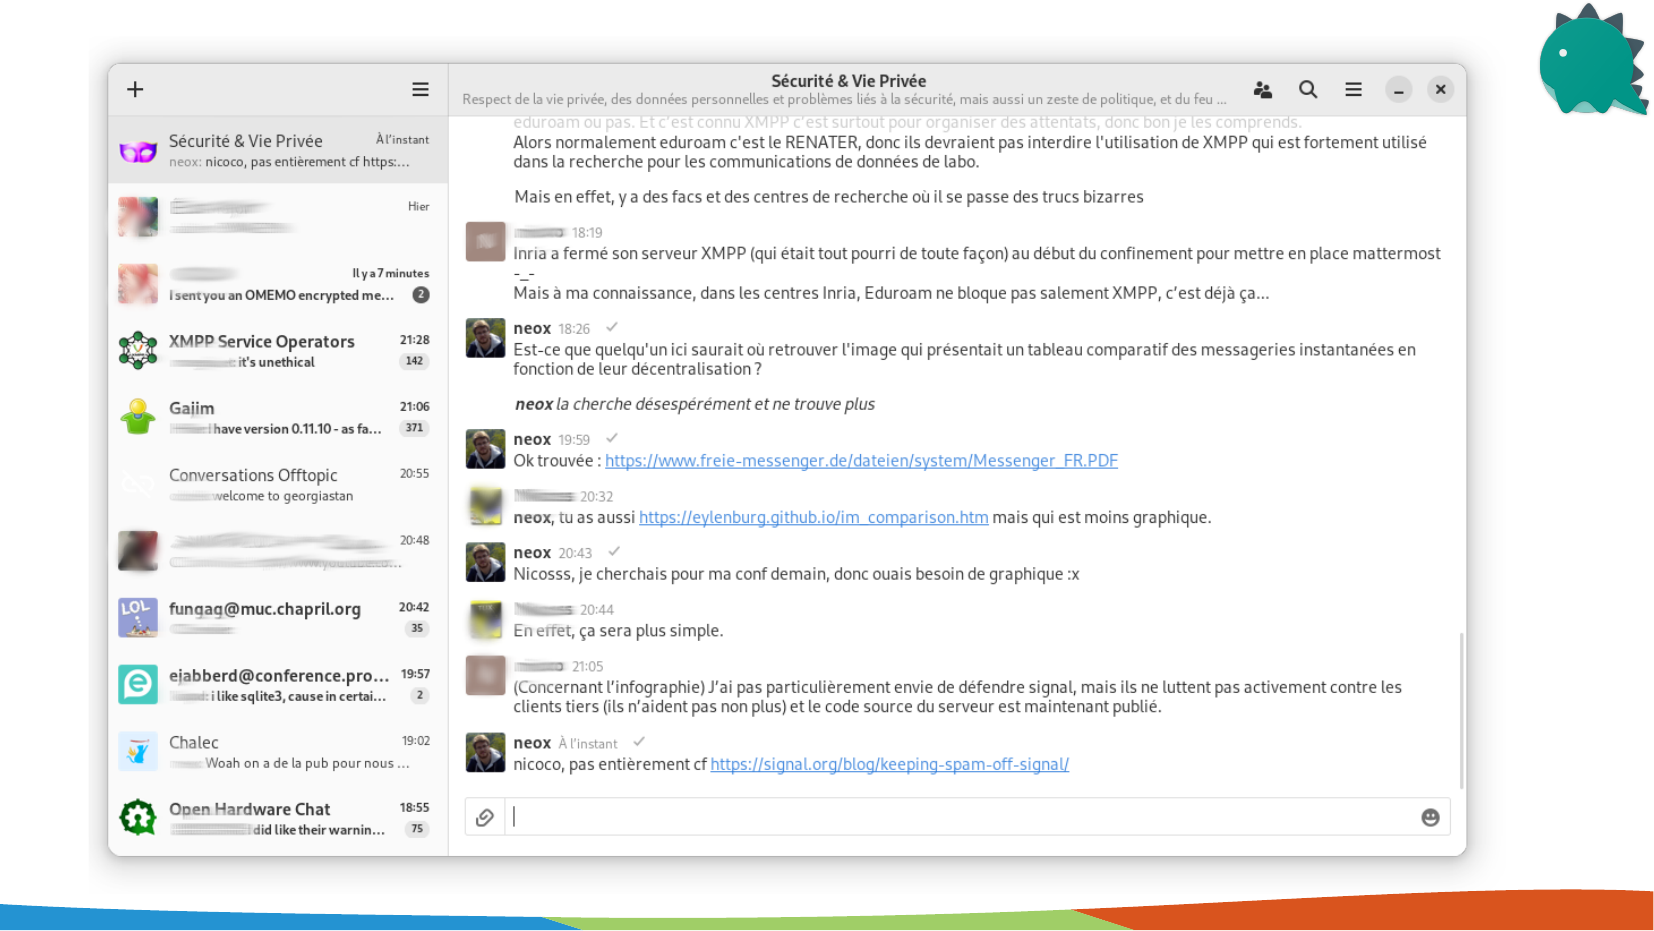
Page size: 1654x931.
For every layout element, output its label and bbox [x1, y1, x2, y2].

picture [1535, 0, 1654, 121]
picture [88, 36, 1506, 894]
